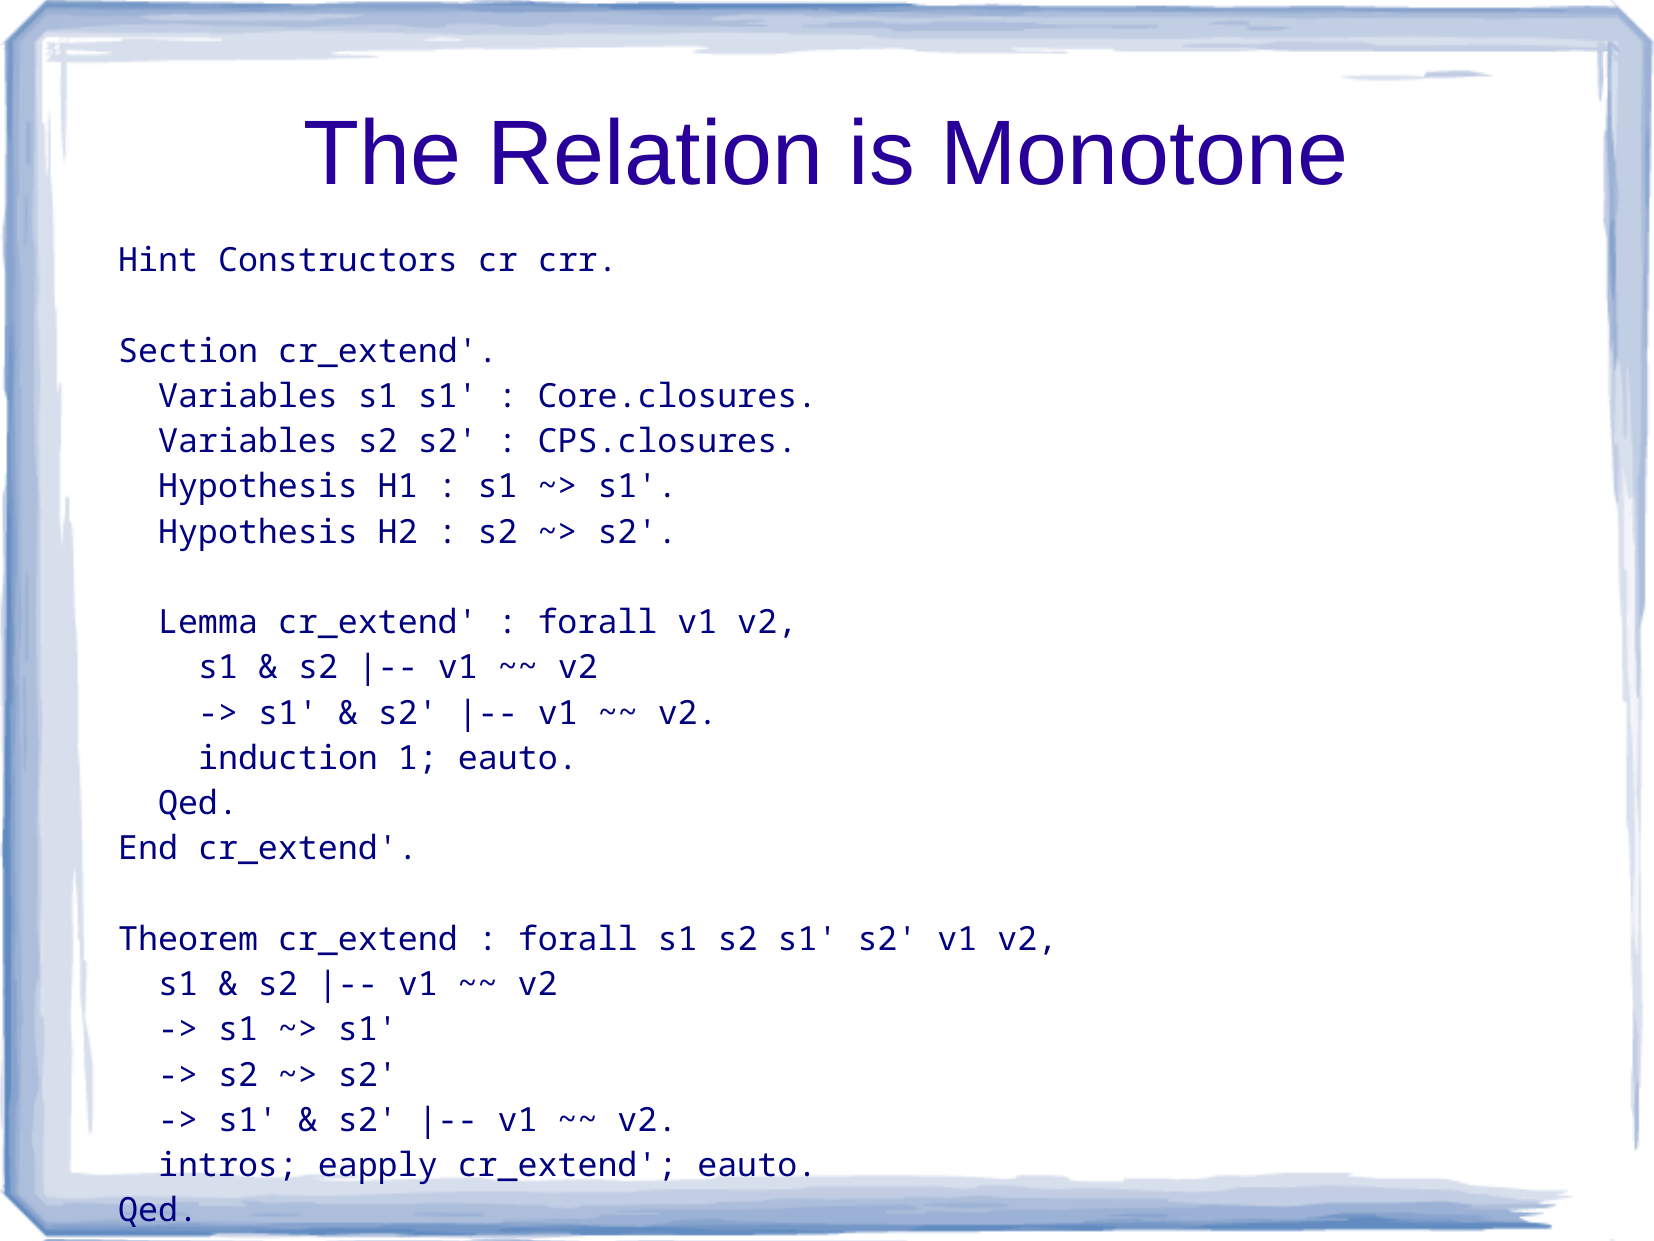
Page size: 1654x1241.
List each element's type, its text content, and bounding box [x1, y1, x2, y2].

list Hint Constructors cr crr. Section cr_extend'. Variables s1 s1' : Core.closures. Variables s2 s2' : CPS.closures. Hypothesis H1 : s1 ~> s1'. Hypothesis H2 : s2 ~> s2'. Lemma cr_extend' : forall v1 v2, s1 & s2 |-- v1 ~~ v2 -> s1' & s2' |-- v1 ~~ v2. induction 1; eauto. Qed. End cr_extend'. Theorem cr_extend : forall s1 s2 s1' s2' v1 v2, s1 & s2 |-- v1 ~~ v2 -> s1 ~> s1' -> s2 ~> s2' -> s1' & s2' |-- v1 ~~ v2. intros; eapply cr_extend'; eauto. Qed. Hint Resolve cr_extend. [118, 236, 1571, 1167]
title The Relation is Monotone [82, 49, 1571, 257]
picture [0, 0, 1654, 1241]
